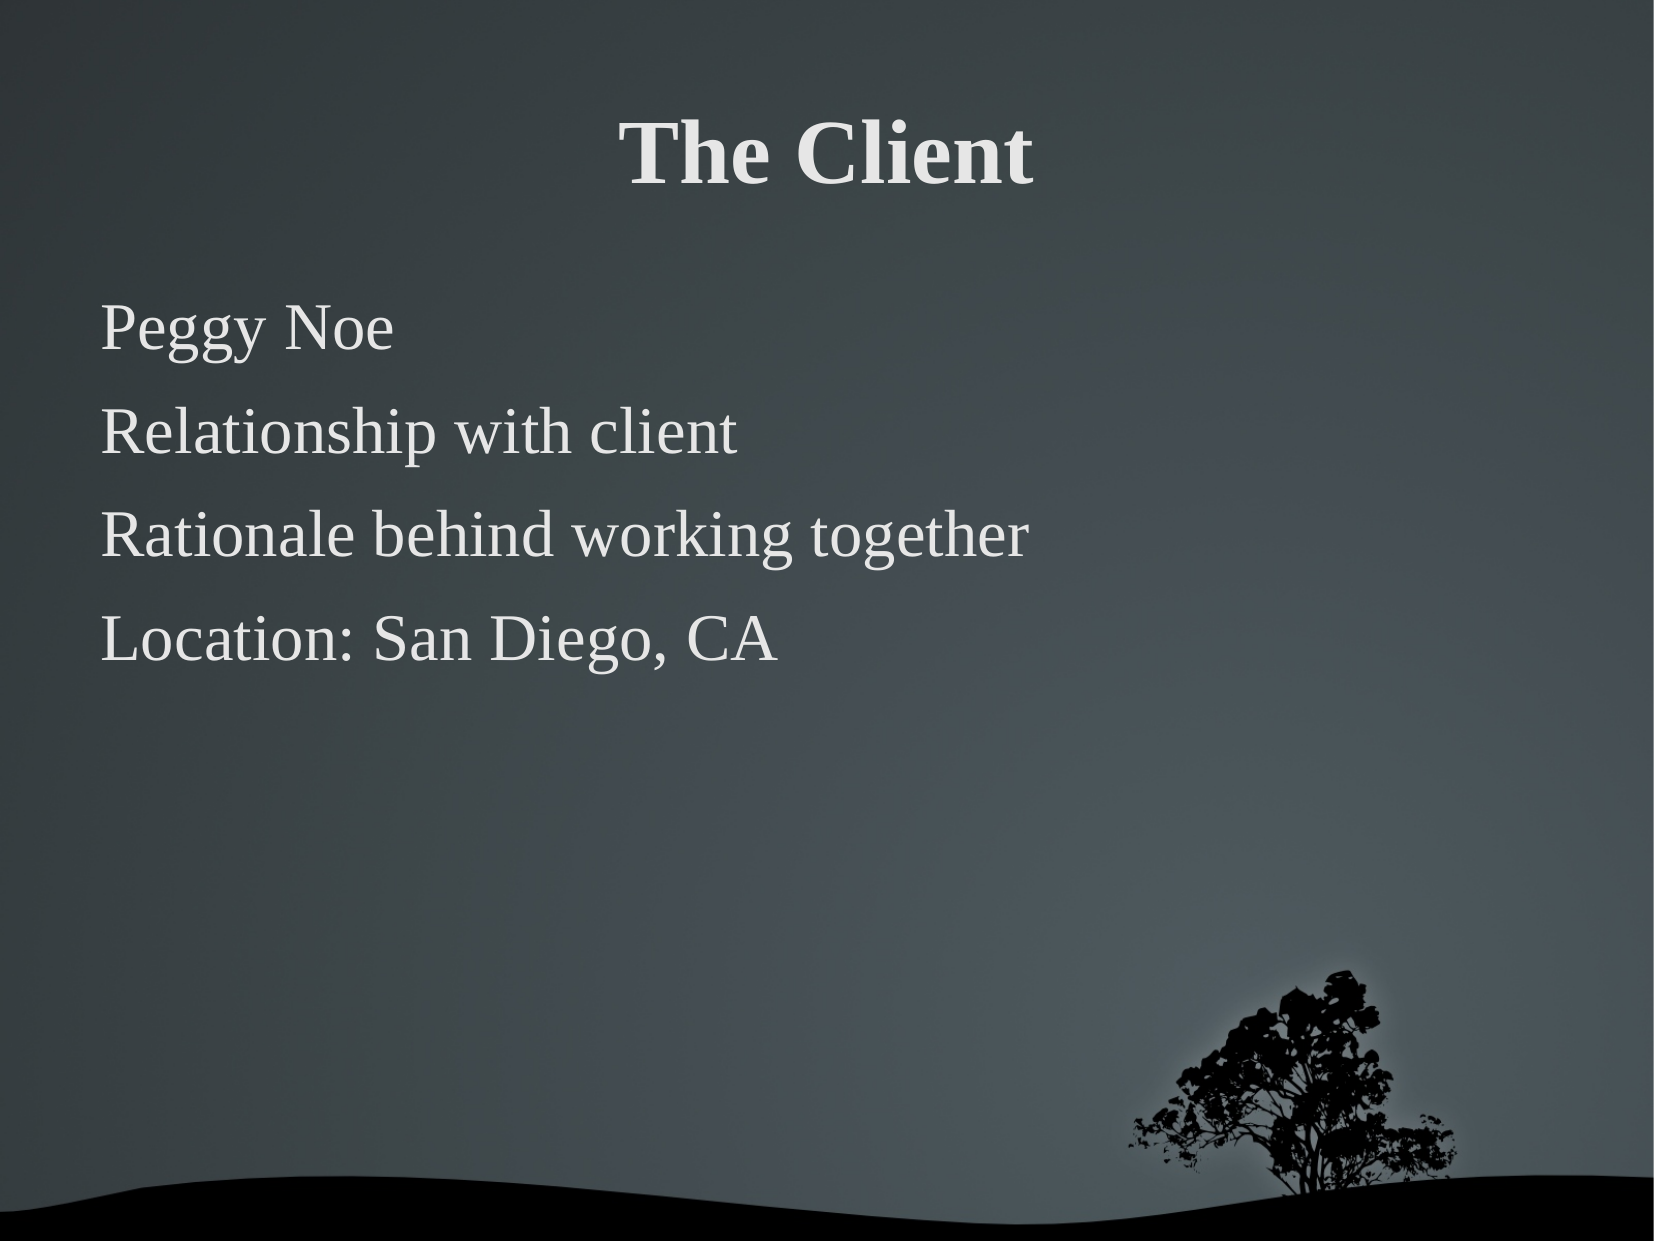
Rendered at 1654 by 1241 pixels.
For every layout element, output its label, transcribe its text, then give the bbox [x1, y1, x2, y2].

title The Client [82, 56, 1571, 250]
list Peggy Noe Relationship with client Rationale behind working together Location: San Diego, CA [82, 290, 1571, 1094]
picture [0, 0, 1654, 1241]
